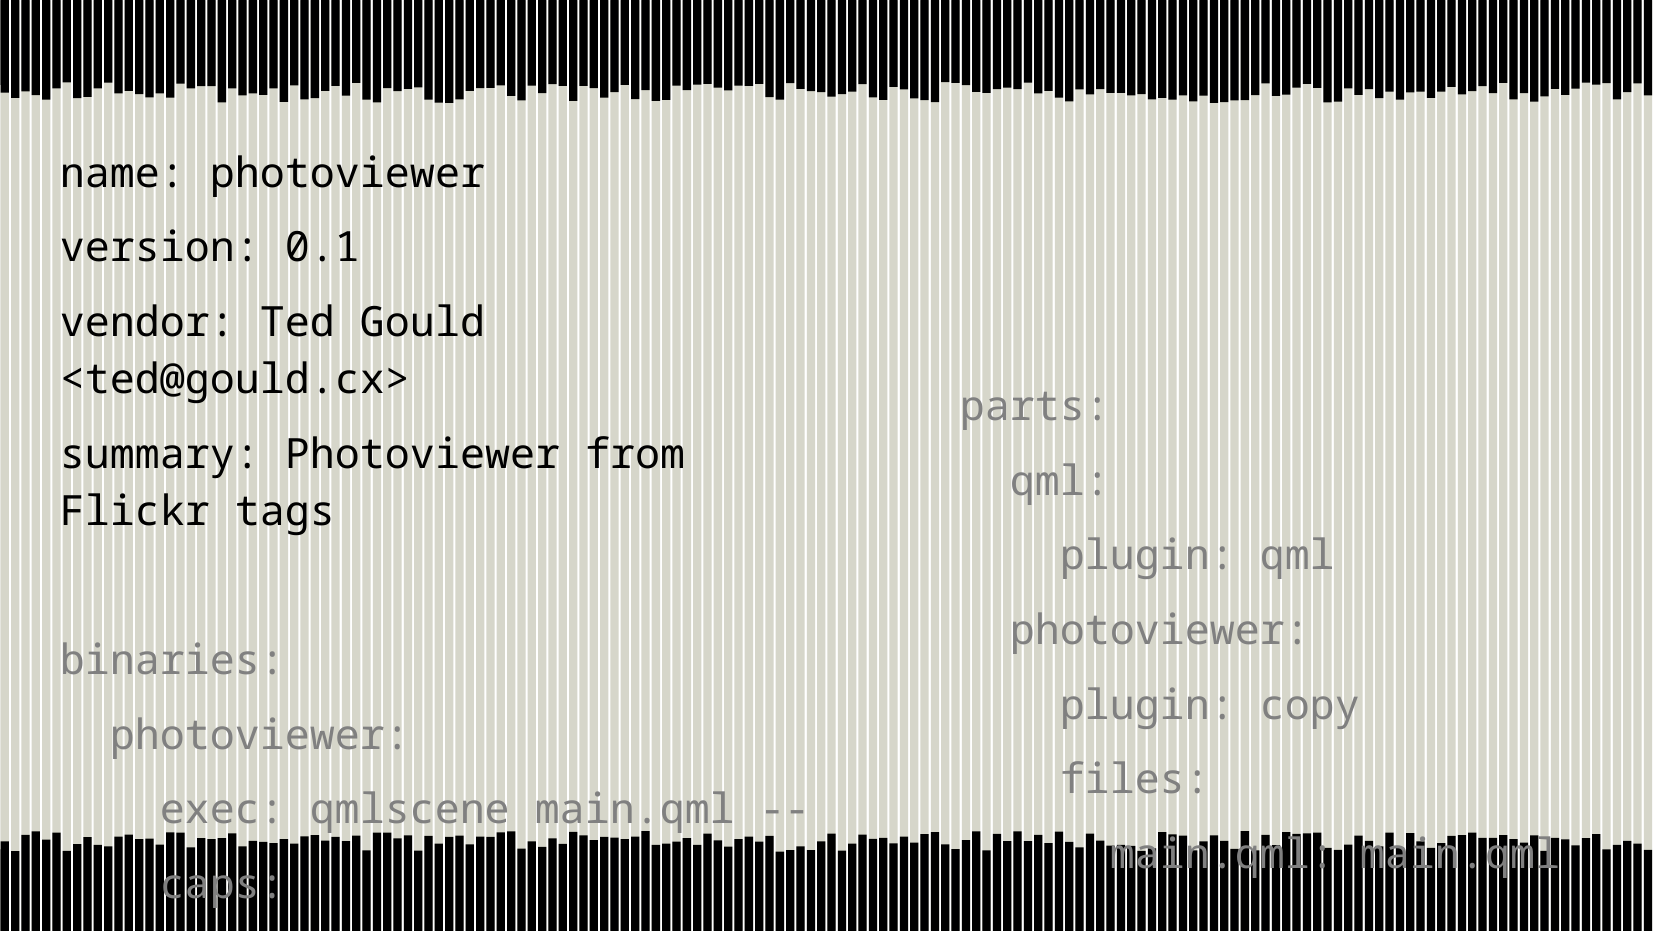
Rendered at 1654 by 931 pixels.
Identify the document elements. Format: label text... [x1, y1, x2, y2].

text_box name: photoviewer version: 0.1 vendor: Ted Gould <ted@gould.cx> summary: Photoviewer from Flickr tags binaries: photoviewer: exec: qmlscene main.qml -- caps: - desktop - network-client [45, 135, 871, 909]
text_box parts: qml: plugin: qml photoviewer: plugin: copy files: main.qml: main.qml [945, 368, 1654, 886]
